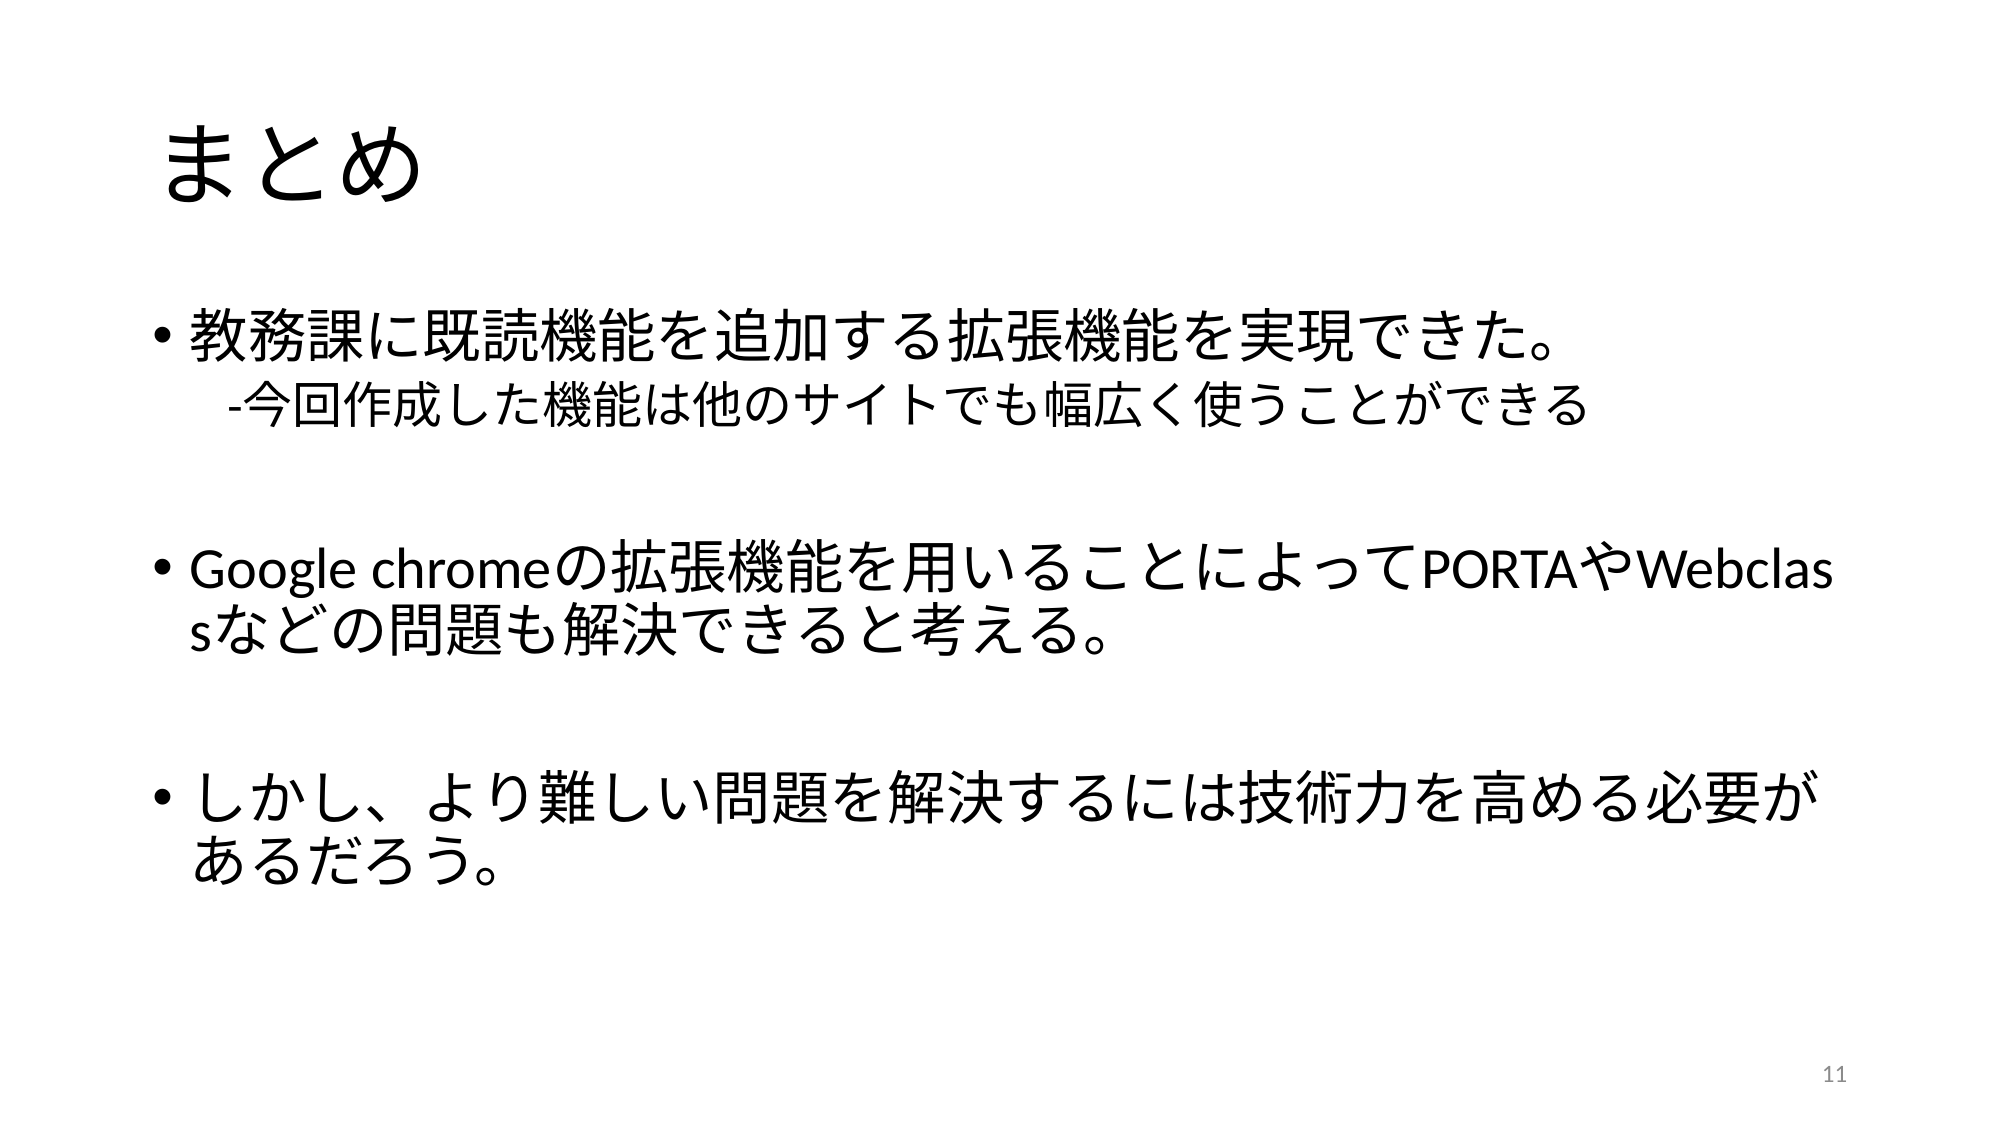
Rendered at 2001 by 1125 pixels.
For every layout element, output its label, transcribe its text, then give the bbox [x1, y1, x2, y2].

title まとめ [137, 59, 1863, 278]
list 教務課に既読機能を追加する拡張機能を実現できた。 -今回作成した機能は他のサイトでも幅広く使うことができる Google chromeの拡張機能を用いることによってPORTAやWebclassなどの問題も解決できると考える。 しかし、より難しい問題を解決するには技術力を高める必要があるだろう。 [137, 299, 1863, 1014]
